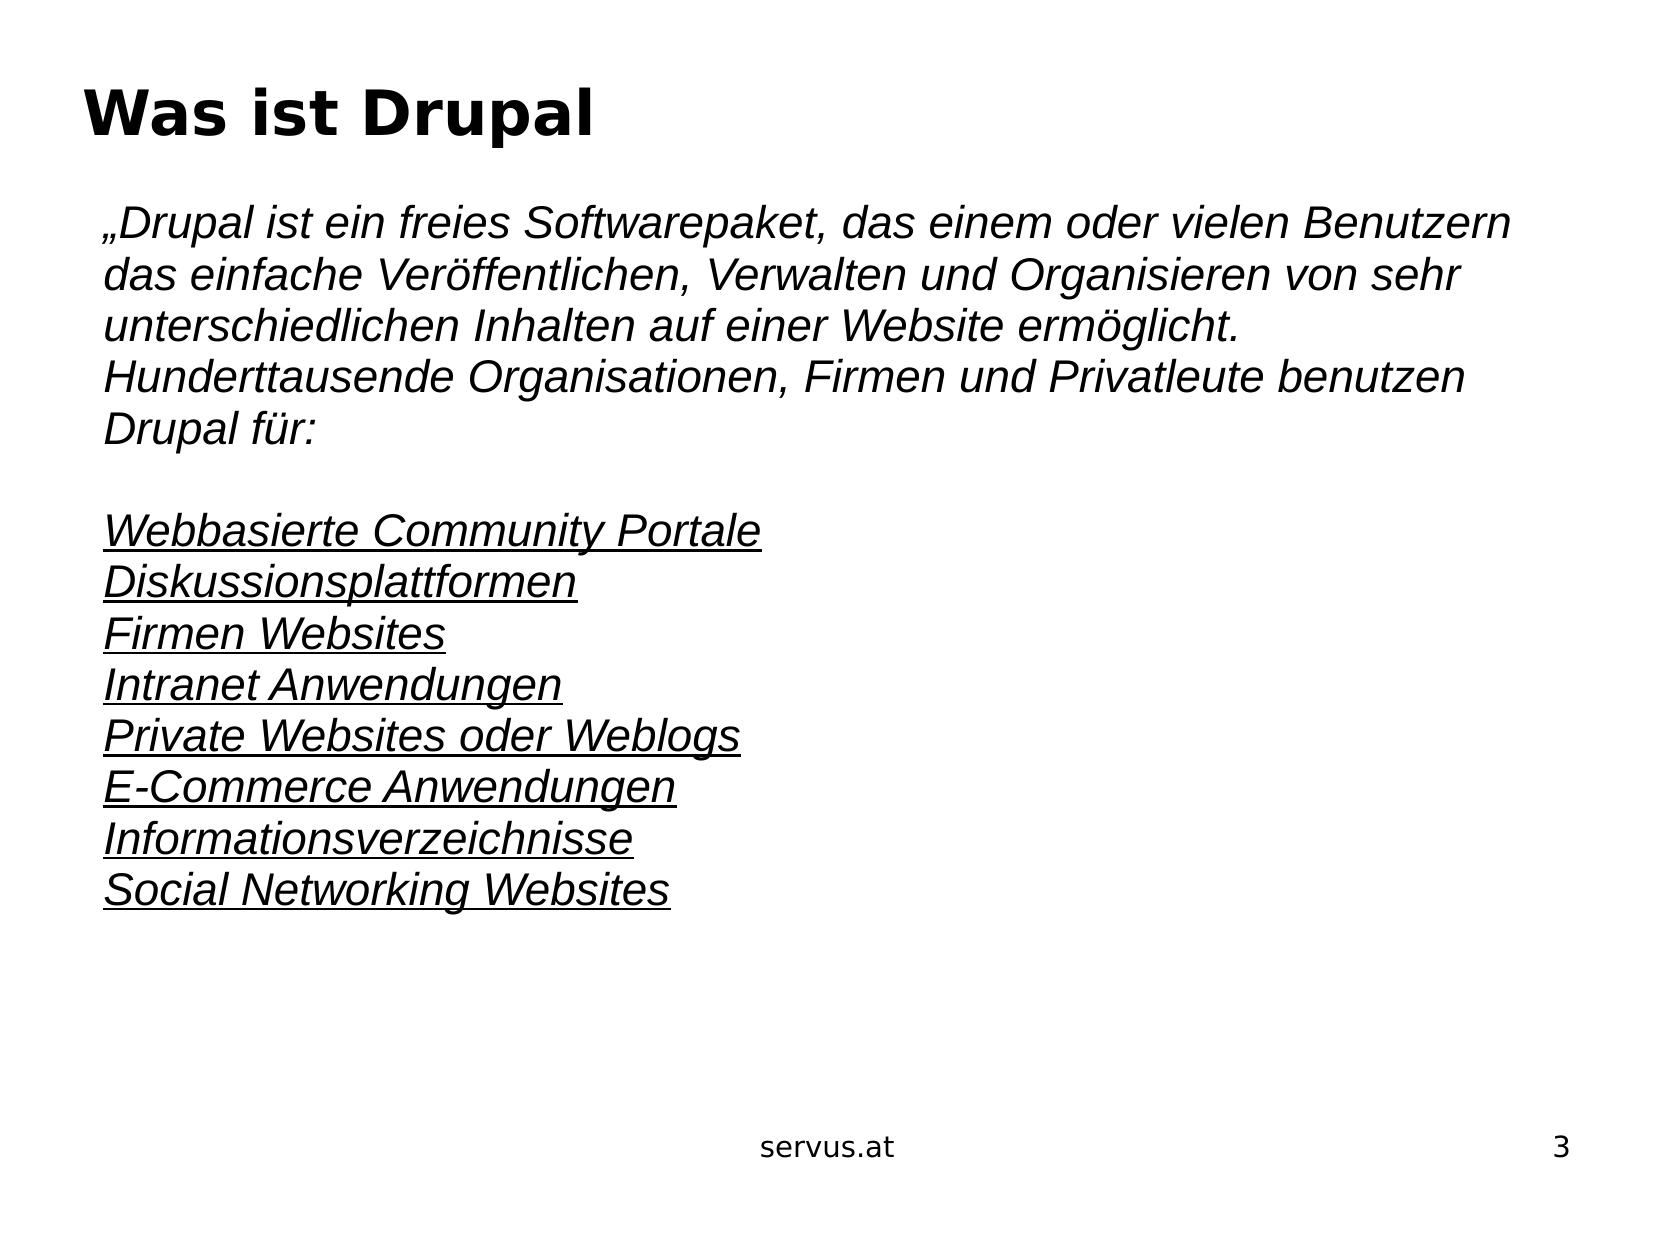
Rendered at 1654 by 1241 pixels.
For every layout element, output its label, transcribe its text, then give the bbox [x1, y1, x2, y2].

text_box „Drupal ist ein freies Softwarepaket, das einem oder vielen Benutzern das einfache Veröffentlichen, Verwalten und Organisieren von sehr unterschiedlichen Inhalten auf einer Website ermöglicht. Hunderttausende Organisationen, Firmen und Privatleute benutzen Drupal für: Webbasierte Community Portale Diskussionsplattformen Firmen Websites Intranet Anwendungen Private Websites oder Weblogs E-Commerce Anwendungen Informationsverzeichnisse Social Networking Websites [88, 190, 1565, 1241]
title Was ist Drupal [82, 49, 1571, 178]
